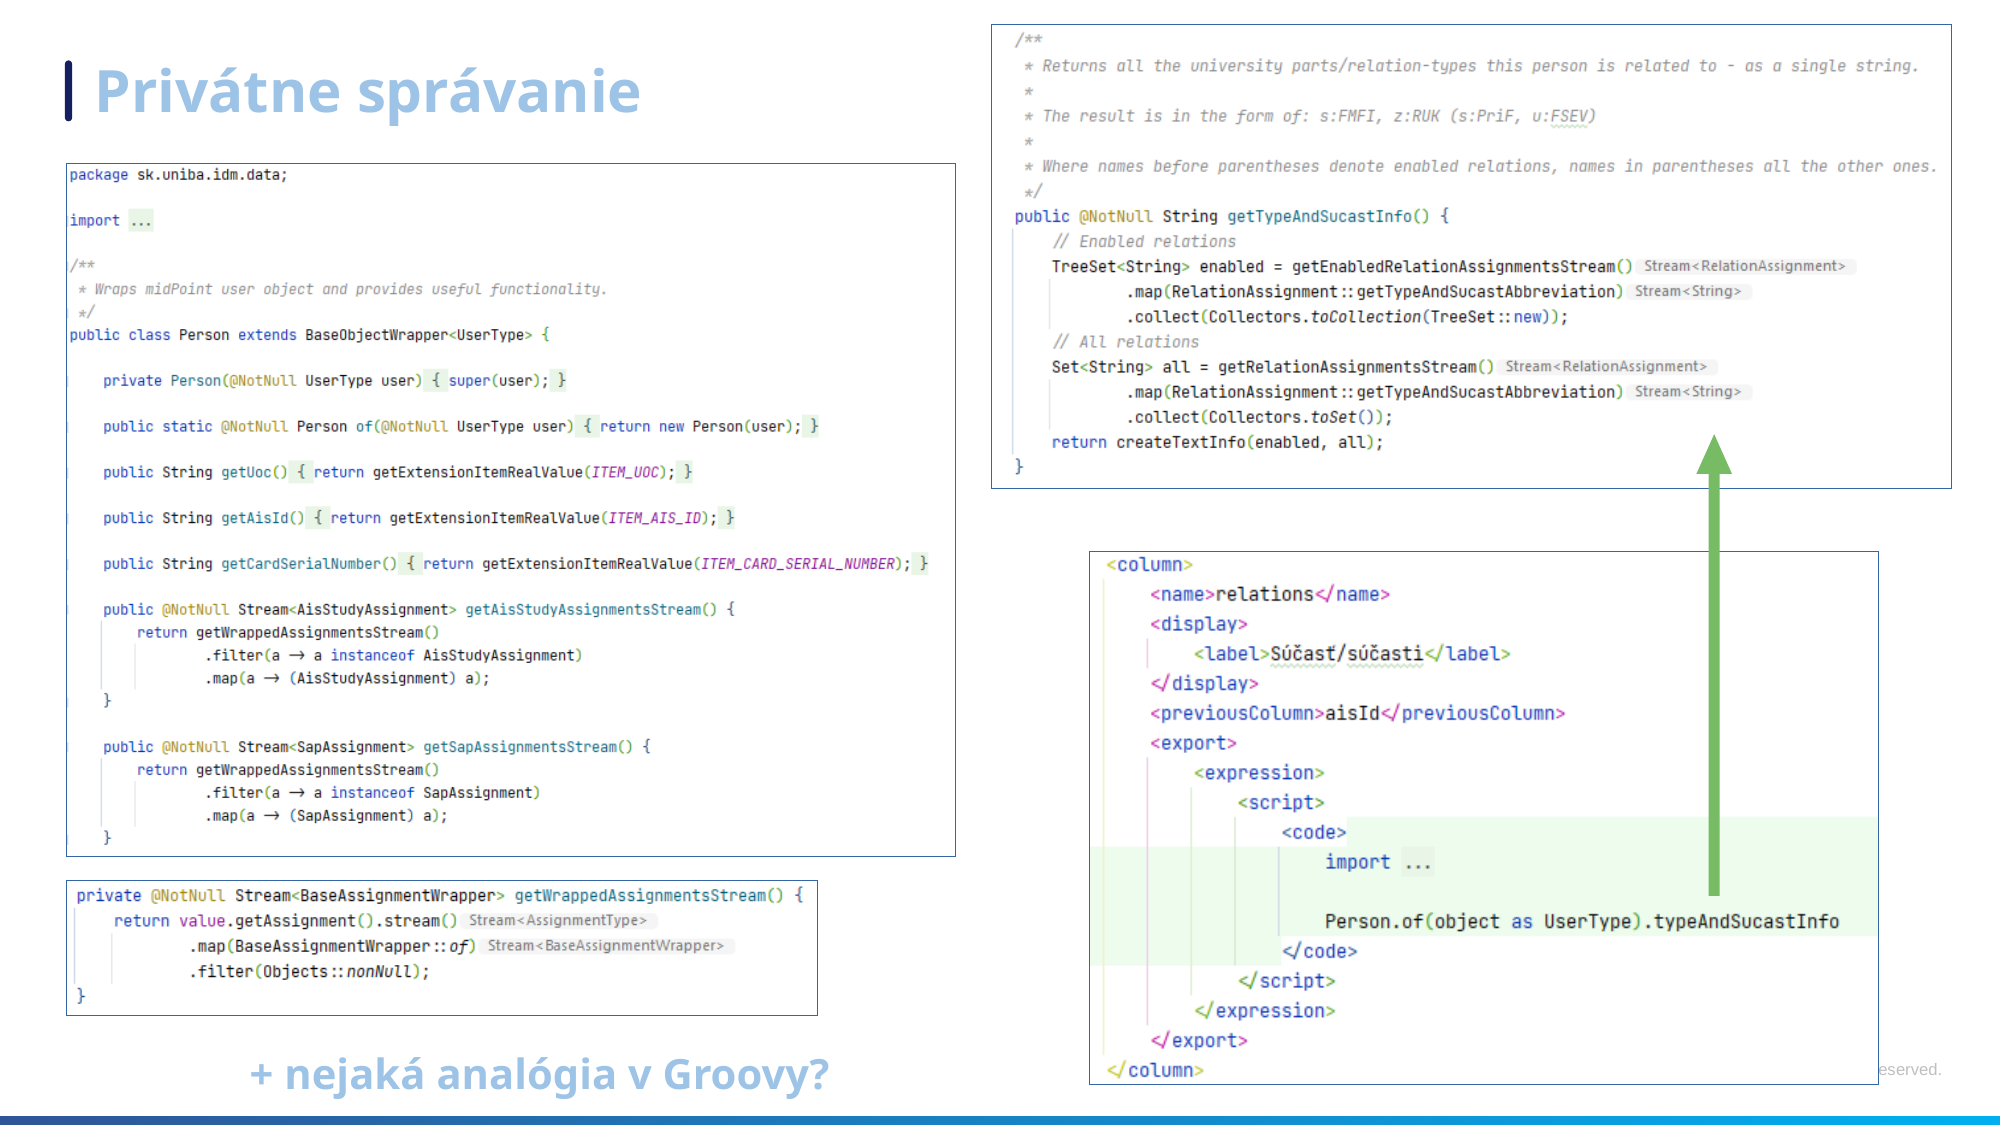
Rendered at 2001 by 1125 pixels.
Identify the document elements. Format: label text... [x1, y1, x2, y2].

text_box [1696, 434, 1732, 896]
title Privátne správanie [94, 47, 991, 133]
text_box + nejaká analógia v Groovy? [249, 1048, 891, 1099]
picture [66, 880, 818, 1016]
picture [66, 163, 956, 857]
picture [1089, 551, 1879, 1085]
picture [991, 24, 1952, 489]
